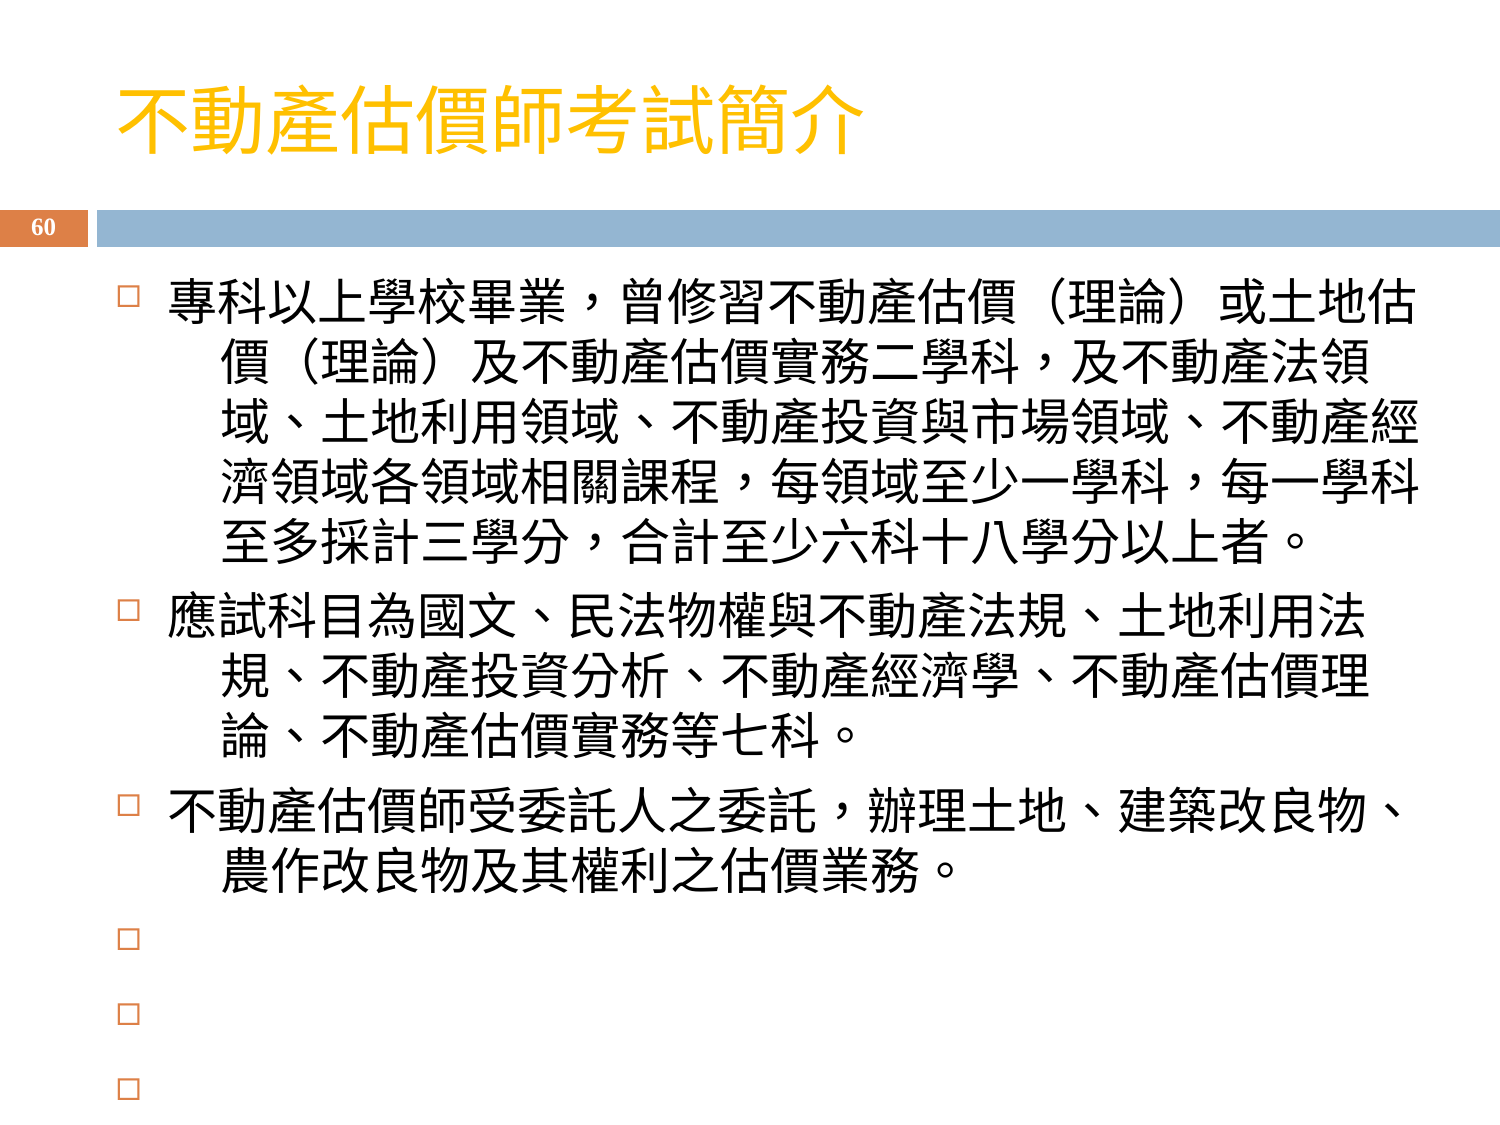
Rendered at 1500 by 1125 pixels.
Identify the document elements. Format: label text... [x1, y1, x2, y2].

text_box 59 [0, 208, 88, 249]
title 不動產估價師考試簡介 [100, 37, 1438, 201]
list 專科以上學校畢業，曾修習不動產估價（理論）或土地估價（理論）及不動產估價實務二學科，及不動產法領域、土地利用領域、不動產投資與市場領域、不動產經濟領域各領域相關課程，每領域至少一學科，每一學科至多採計三學分，合計至少六科十八學分以上者。 應試科目為國文、民法物權與不動產法規、土地利用法規、不動產投資分析、不動產經濟學、不動產估價理論、不動產估價實務等七科。 不動產估價師受委託人之委託，辦理土地、建築改良物、農作改良物及其權利之估價業務。 [100, 262, 1438, 1000]
